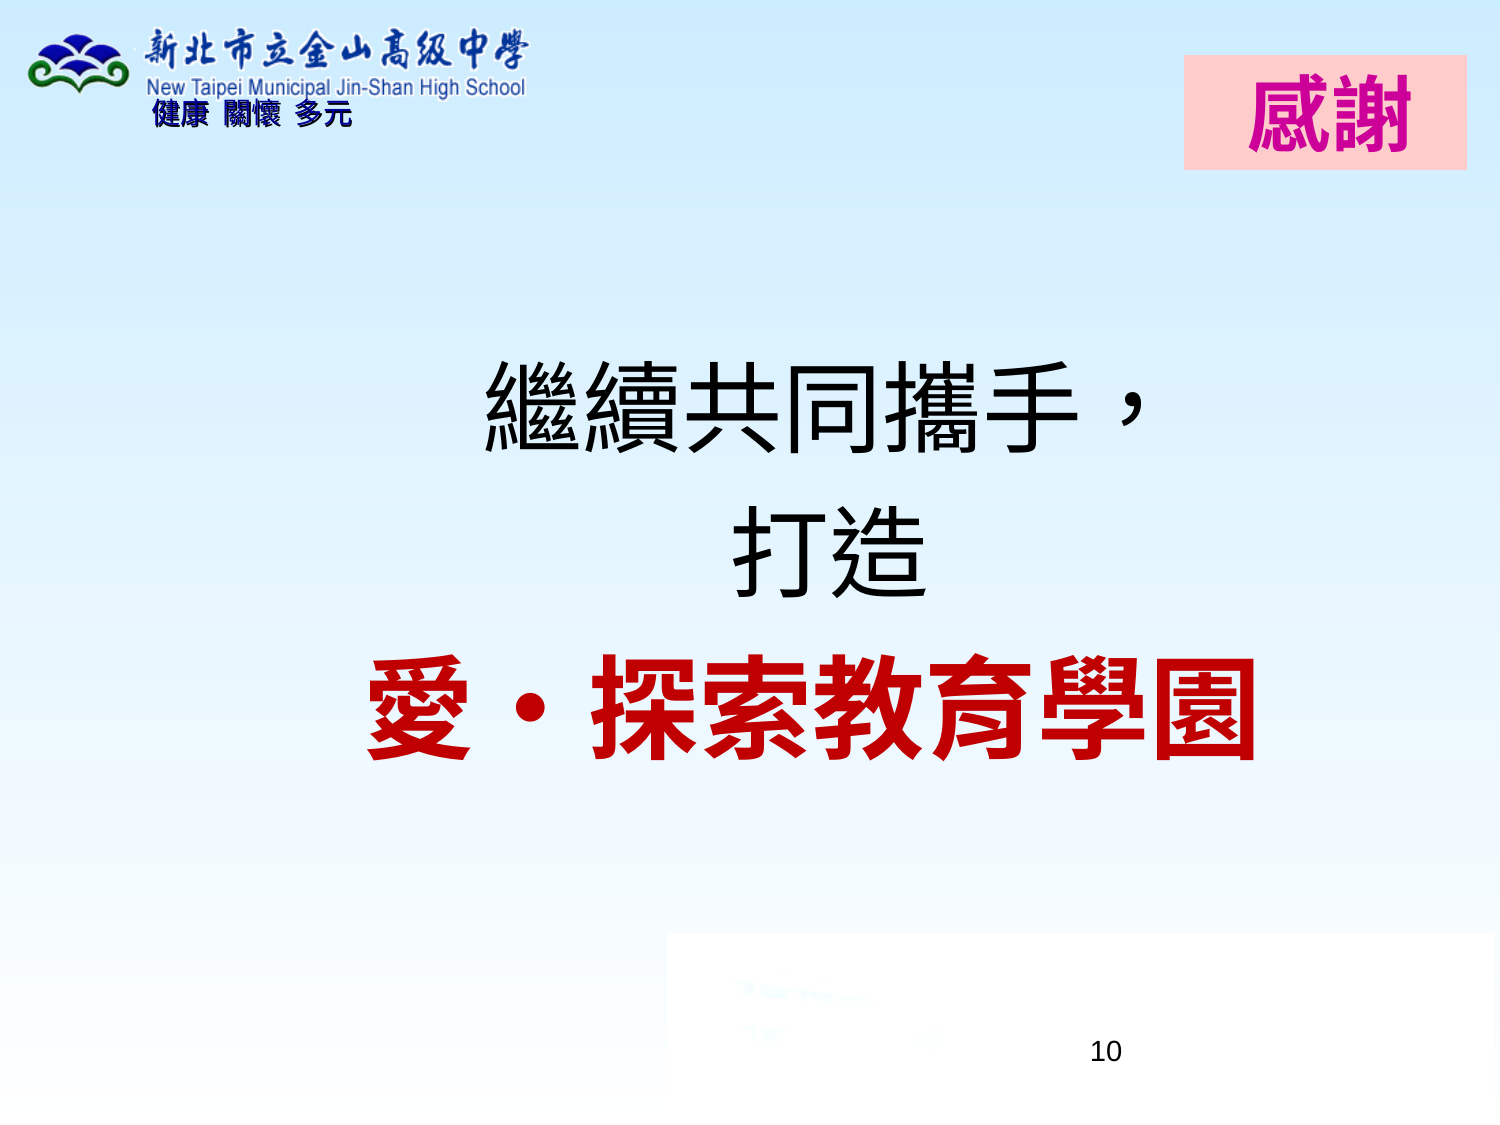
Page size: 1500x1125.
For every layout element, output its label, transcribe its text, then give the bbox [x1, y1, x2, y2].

text_box 感謝 [1184, 55, 1467, 170]
text_box [1074, 1024, 1426, 1103]
list 繼續共同攜手， 打造 愛‧探索教育學園 [206, 338, 1279, 823]
